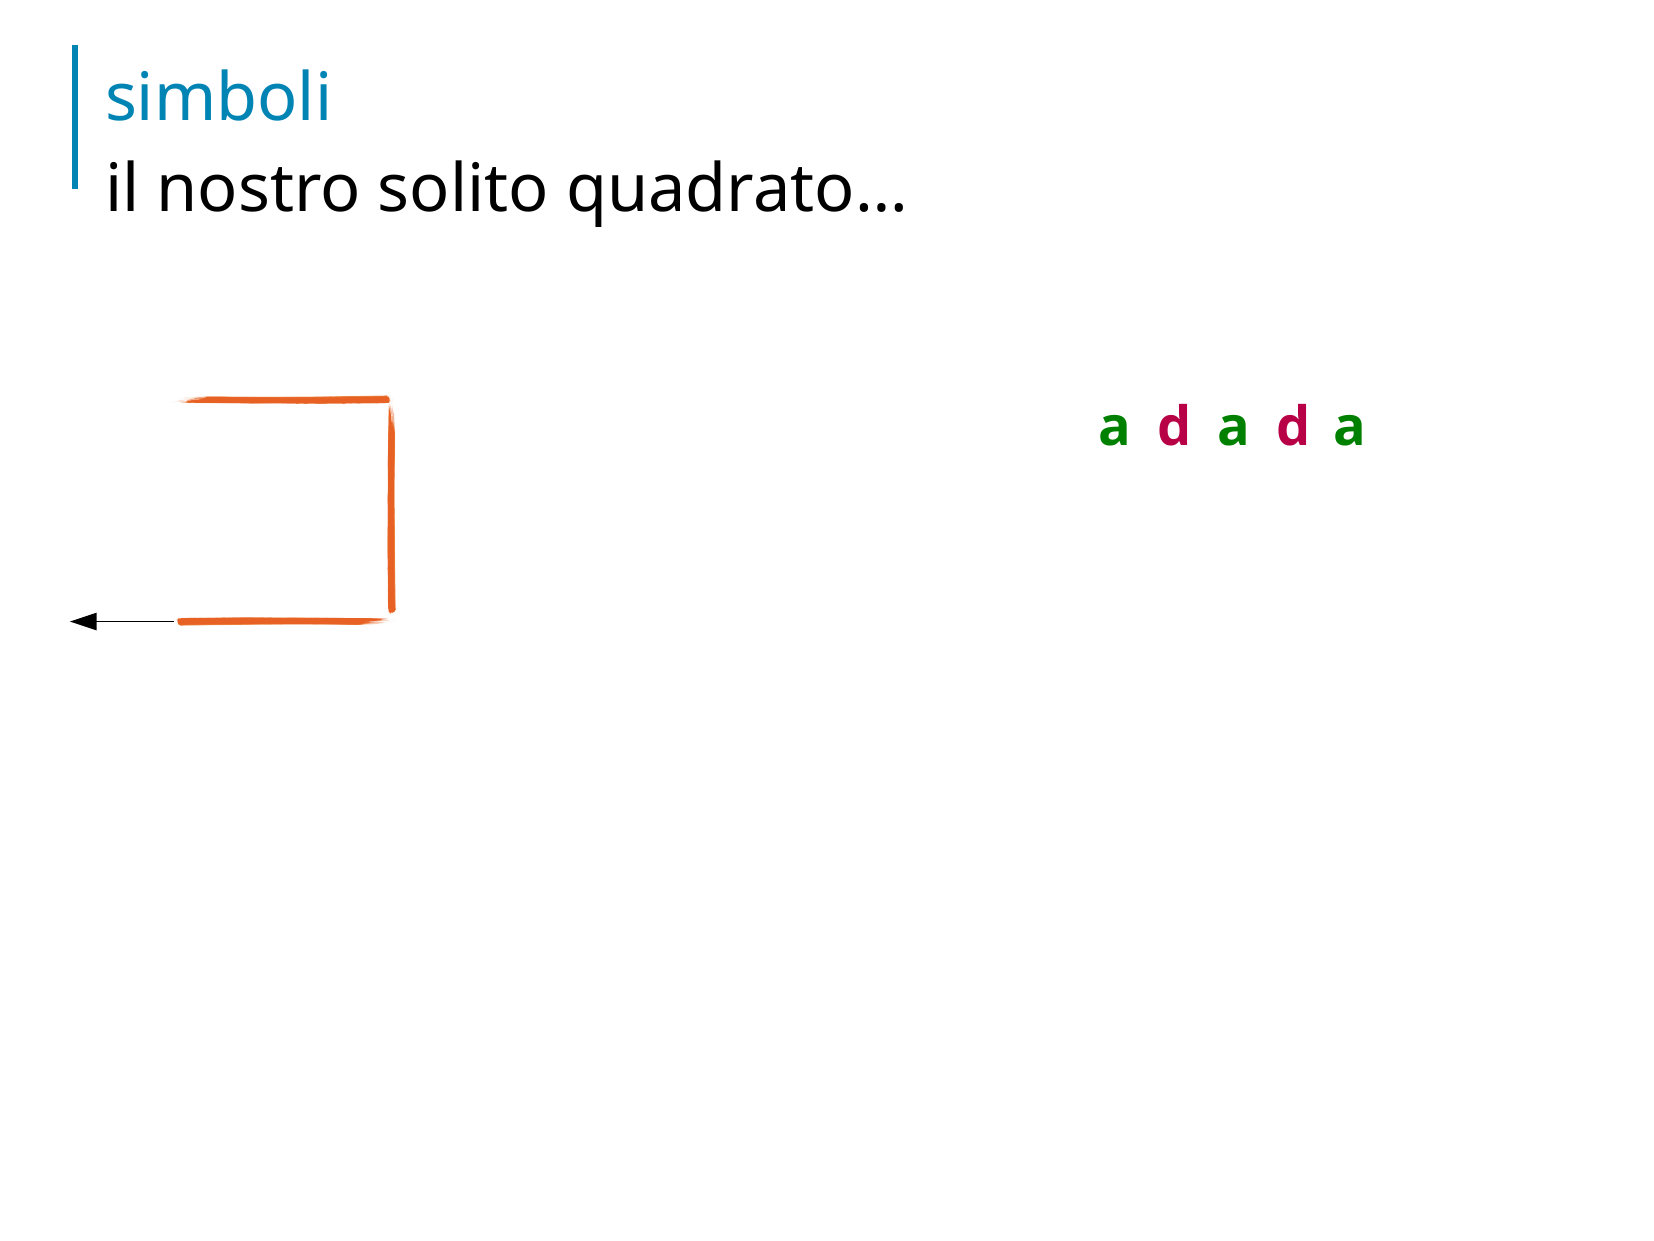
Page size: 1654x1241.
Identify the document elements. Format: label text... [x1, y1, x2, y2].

text_box d [1261, 383, 1332, 472]
text_box a [1318, 384, 1388, 473]
text_box a [1083, 383, 1142, 472]
text_box a [1202, 383, 1261, 472]
picture [176, 617, 398, 626]
text_box d [1142, 383, 1202, 472]
title simboli il nostro solito quadrato… [105, 49, 1571, 200]
picture [170, 393, 396, 614]
